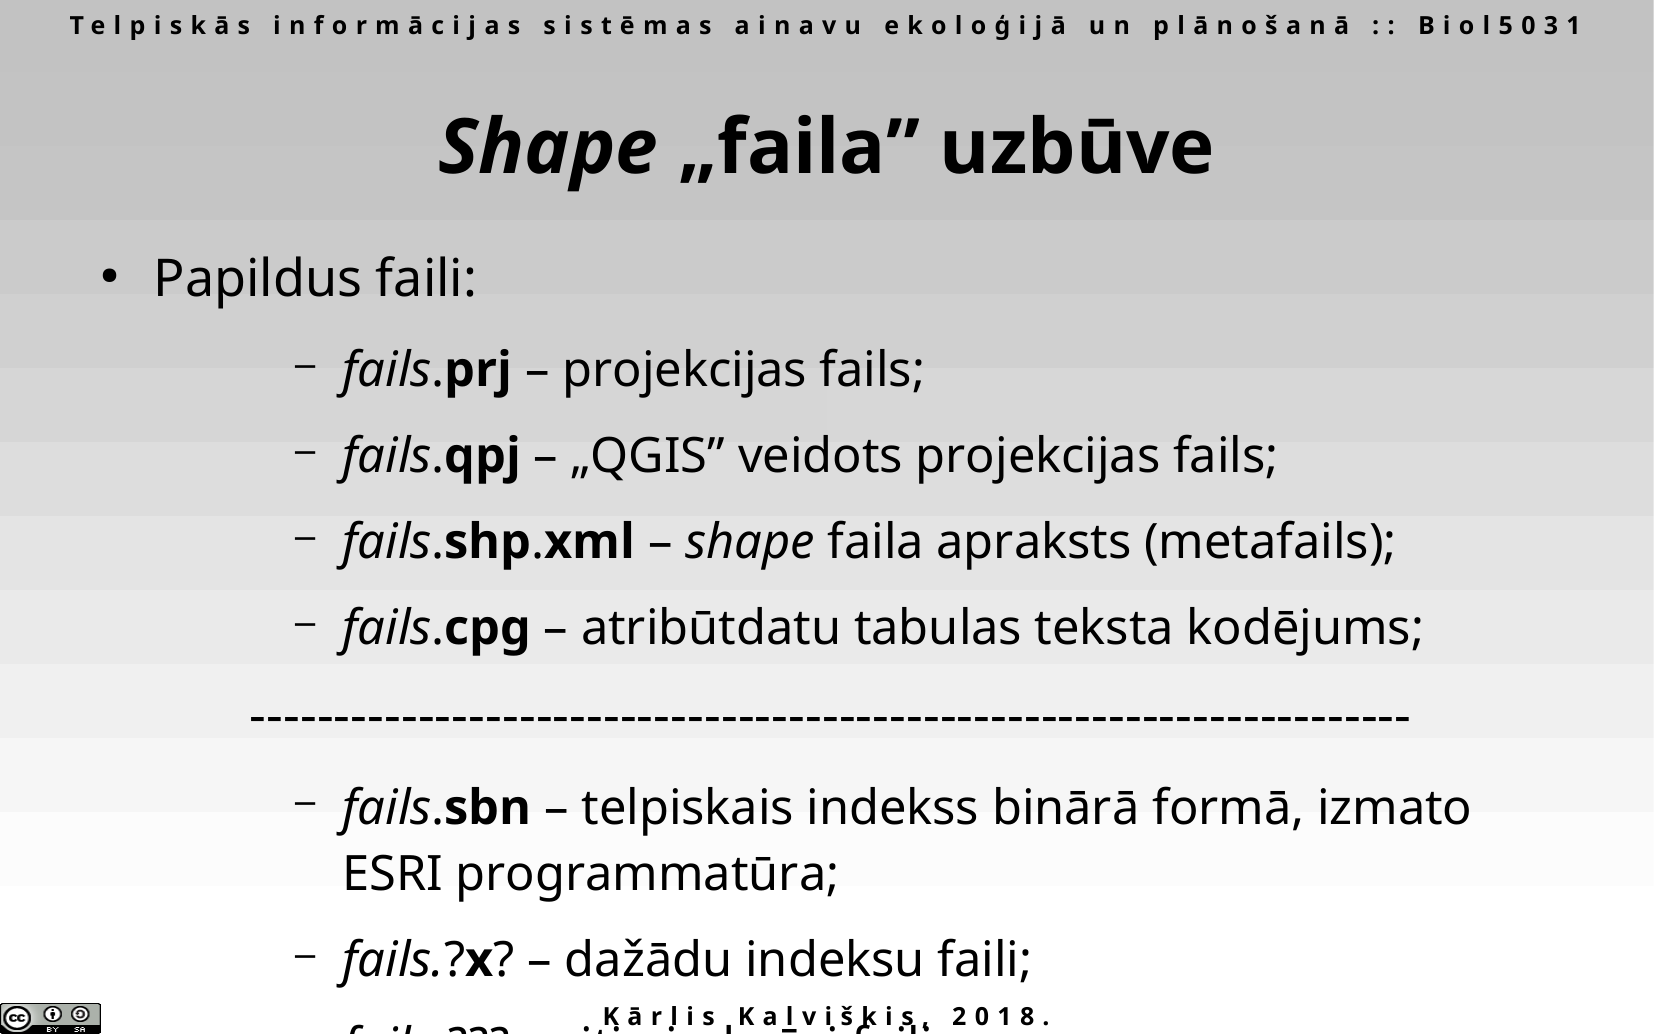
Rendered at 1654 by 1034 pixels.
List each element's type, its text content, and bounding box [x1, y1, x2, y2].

list Papildus faili: fails.prj – projekcijas fails; fails.qpj – „QGIS” veidots projekcijas fails; fails.shp.xml – shape faila apraksts (metafails); fails.cpg – atribūtdatu tabulas teksta kodējums; fails.sbn – telpiskais indekss binārā formā, izmato ESRI programmatūra; fails.?x? – dažādu indeksu faili; fails.??? – citi piederīgi faili. [82, 241, 1571, 915]
picture [0, 0, 1654, 1034]
title Shape „faila” uzbūve [29, 47, 1625, 241]
